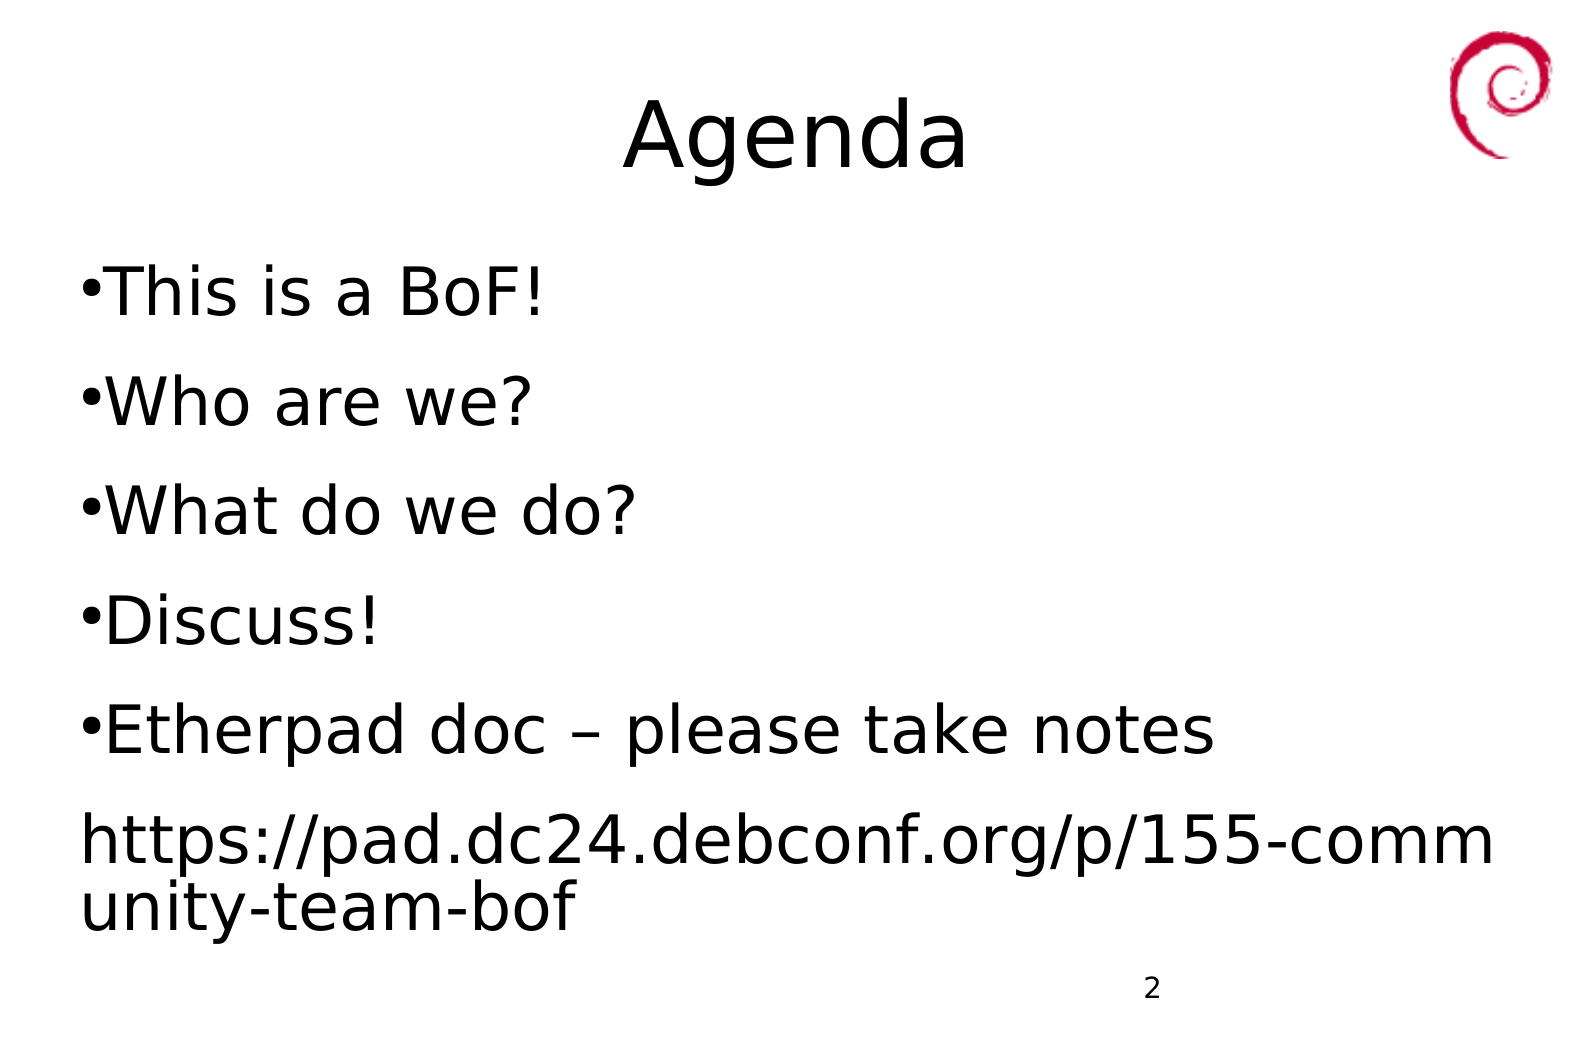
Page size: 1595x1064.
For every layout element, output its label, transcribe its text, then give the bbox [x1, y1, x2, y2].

title Agenda [79, 42, 1515, 220]
list This is a BoF! Who are we? What do we do? Discuss! Etherpad doc – please take notes https://pad.dc24.debconf.org/p/155-community-team-bof [79, 248, 1515, 1052]
